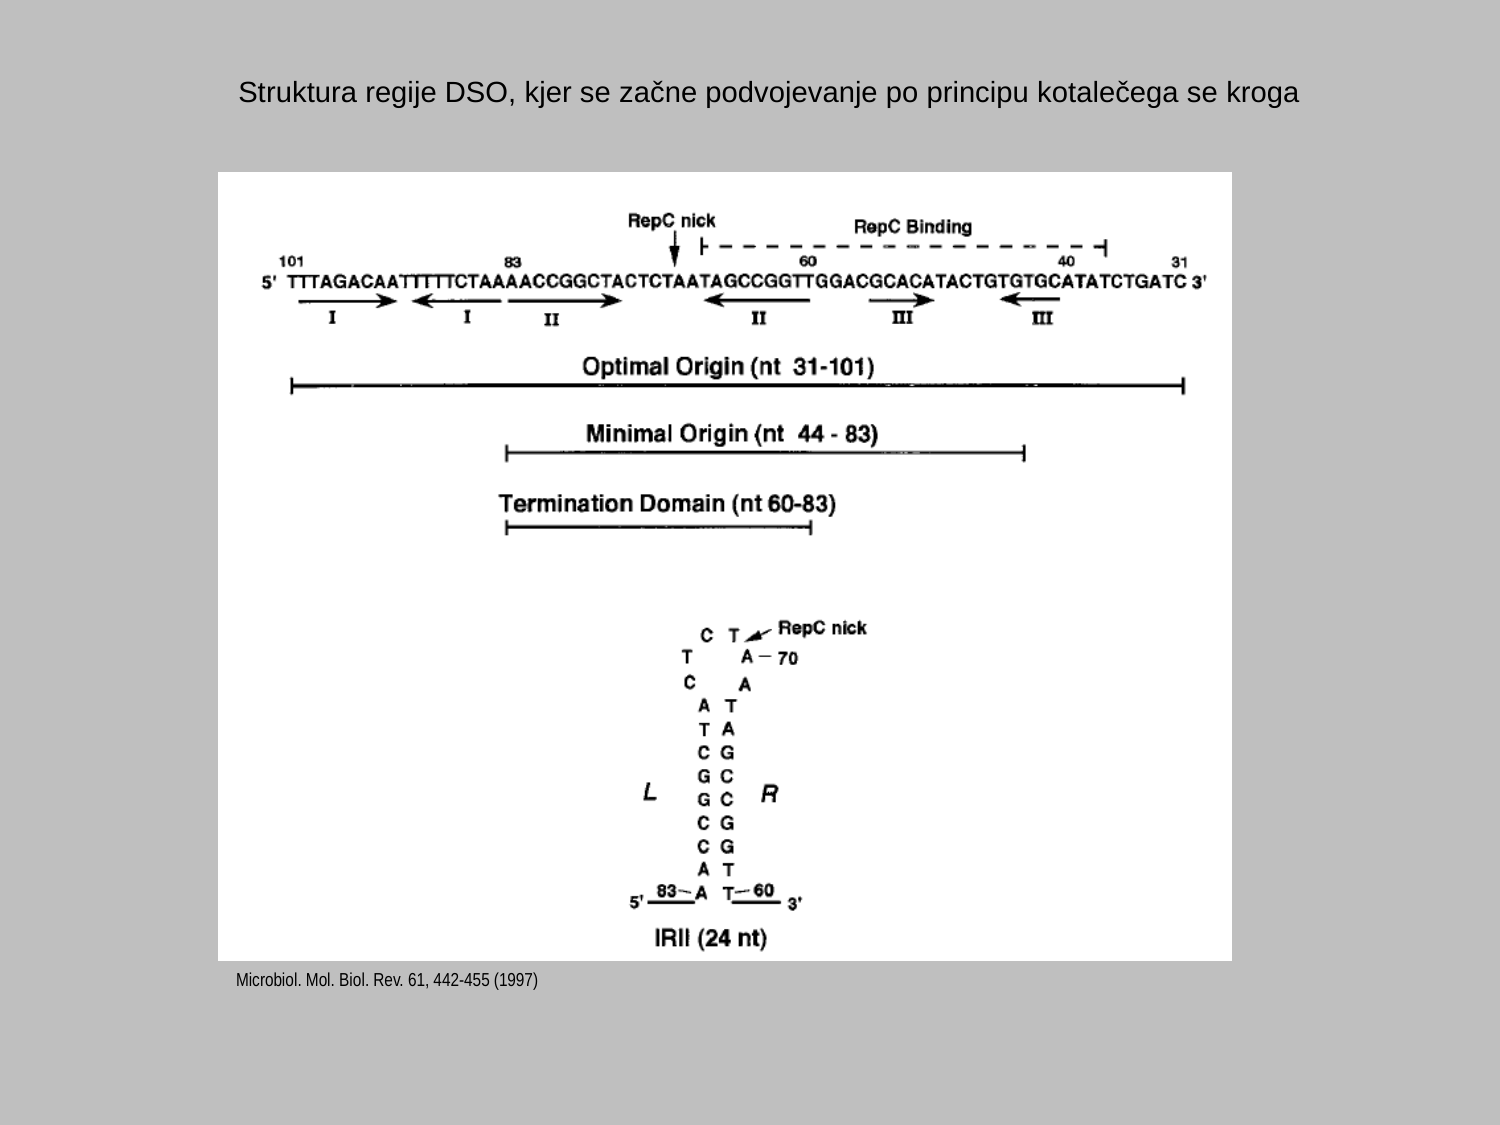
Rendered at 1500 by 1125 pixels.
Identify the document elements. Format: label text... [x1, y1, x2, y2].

picture [218, 172, 1232, 961]
text_box Microbiol. Mol. Biol. Rev. 61, 442-455 (1997) [221, 961, 553, 998]
text_box Struktura regije DSO, kjer se začne podvojevanje po principu kotalečega se kroga [223, 65, 1316, 116]
